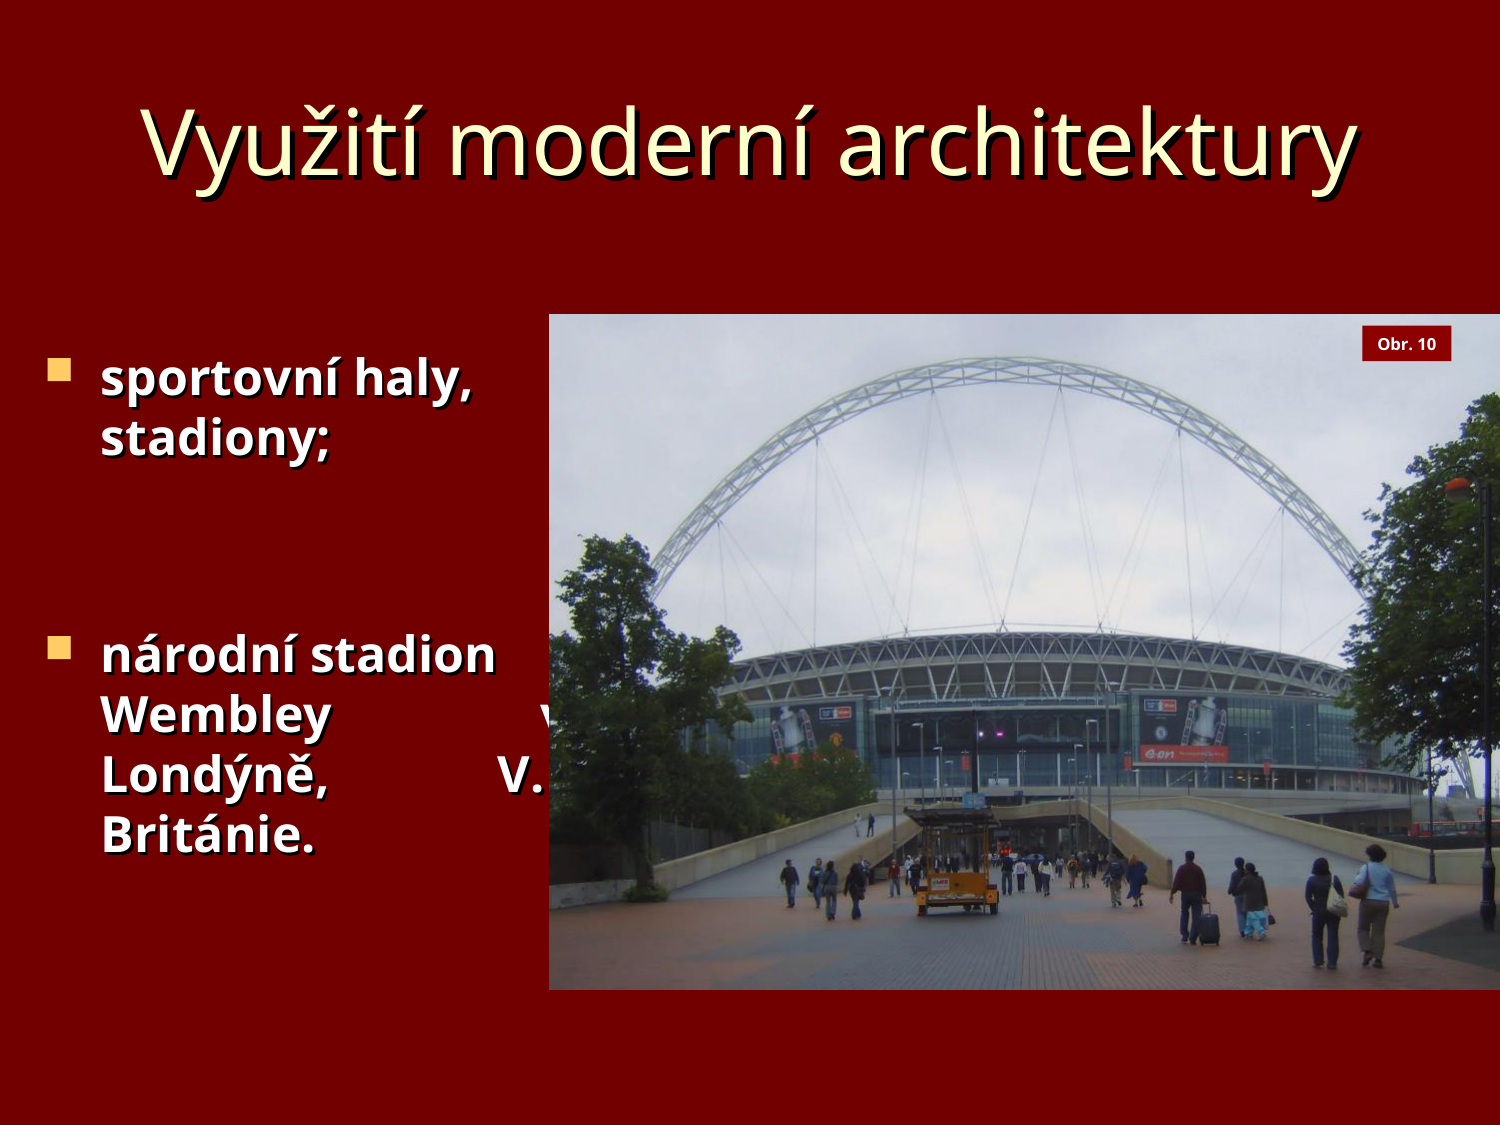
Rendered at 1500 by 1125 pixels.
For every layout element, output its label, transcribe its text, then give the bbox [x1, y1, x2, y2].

text_box [549, 314, 1500, 990]
list sportovní haly, stadiony; národní stadion Wembley v Londýně, V. Británie. [29, 337, 609, 1000]
title Využití moderní architektury [75, 45, 1426, 233]
text_box Obr. 10 [1362, 325, 1452, 362]
